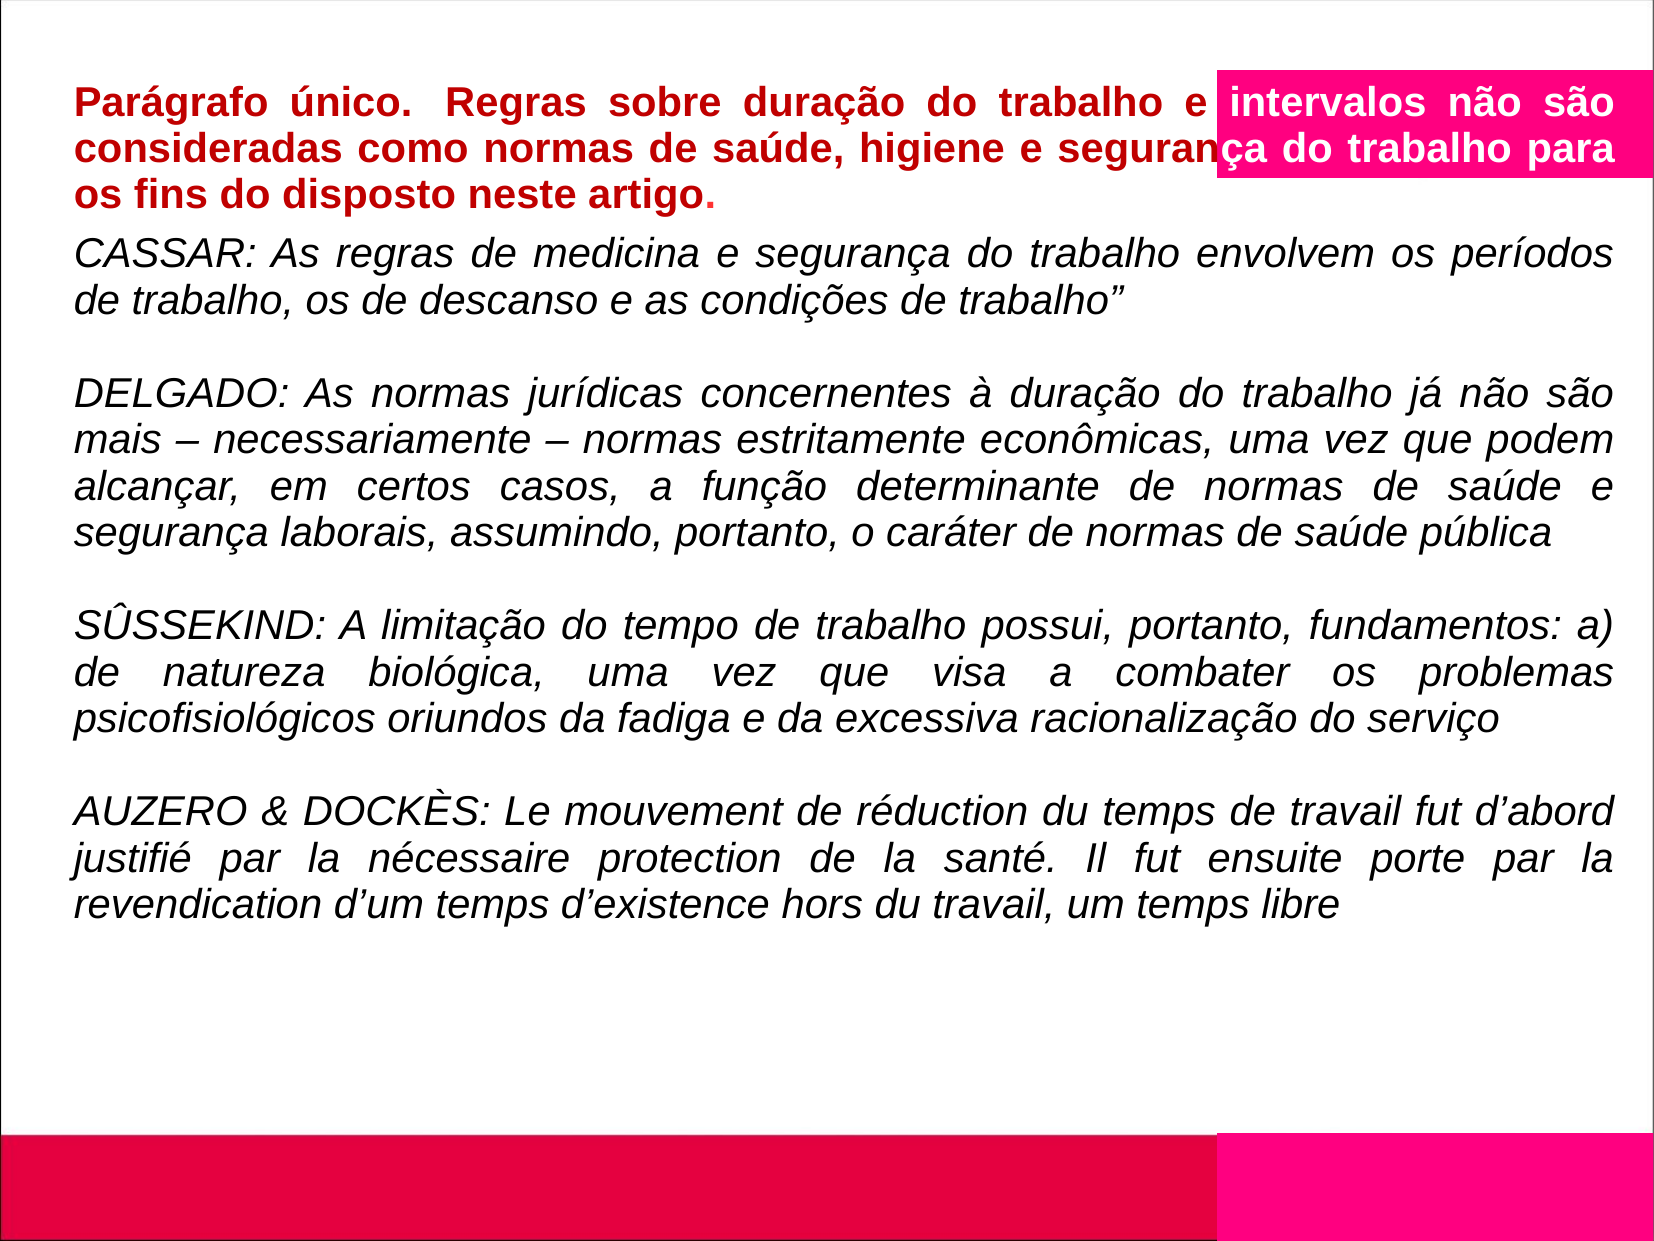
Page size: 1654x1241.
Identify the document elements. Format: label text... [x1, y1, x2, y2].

picture [0, 0, 1654, 1241]
text_box Parágrafo único. Regras sobre duração do trabalho e intervalos não são consideradas como normas de saúde, higiene e segurança do trabalho para os fins do disposto neste artigo. CASSAR: As regras de medicina e segurança do trabalho envolvem os períodos de trabalho, os de descanso e as condições de trabalho” DELGADO: As normas jurídicas concernentes à duração do trabalho já não são mais – necessariamente – normas estritamente econômicas, uma vez que podem alcançar, em certos casos, a função determinante de normas de saúde e segurança laborais, assumindo, portanto, o caráter de normas de saúde pública SÛSSEKIND: A limitação do tempo de trabalho possui, portanto, fundamentos: a) de natureza biológica, uma vez que visa a combater os problemas psicofisiológicos oriundos da fadiga e da excessiva racionalização do serviço AUZERO & DOCKÈS: Le mouvement de réduction du temps de travail fut d’abord justifié par la nécessaire protection de la santé. Il fut ensuite porte par la revendication d’um temps d’existence hors du travail, um temps libre [59, 70, 1630, 1079]
